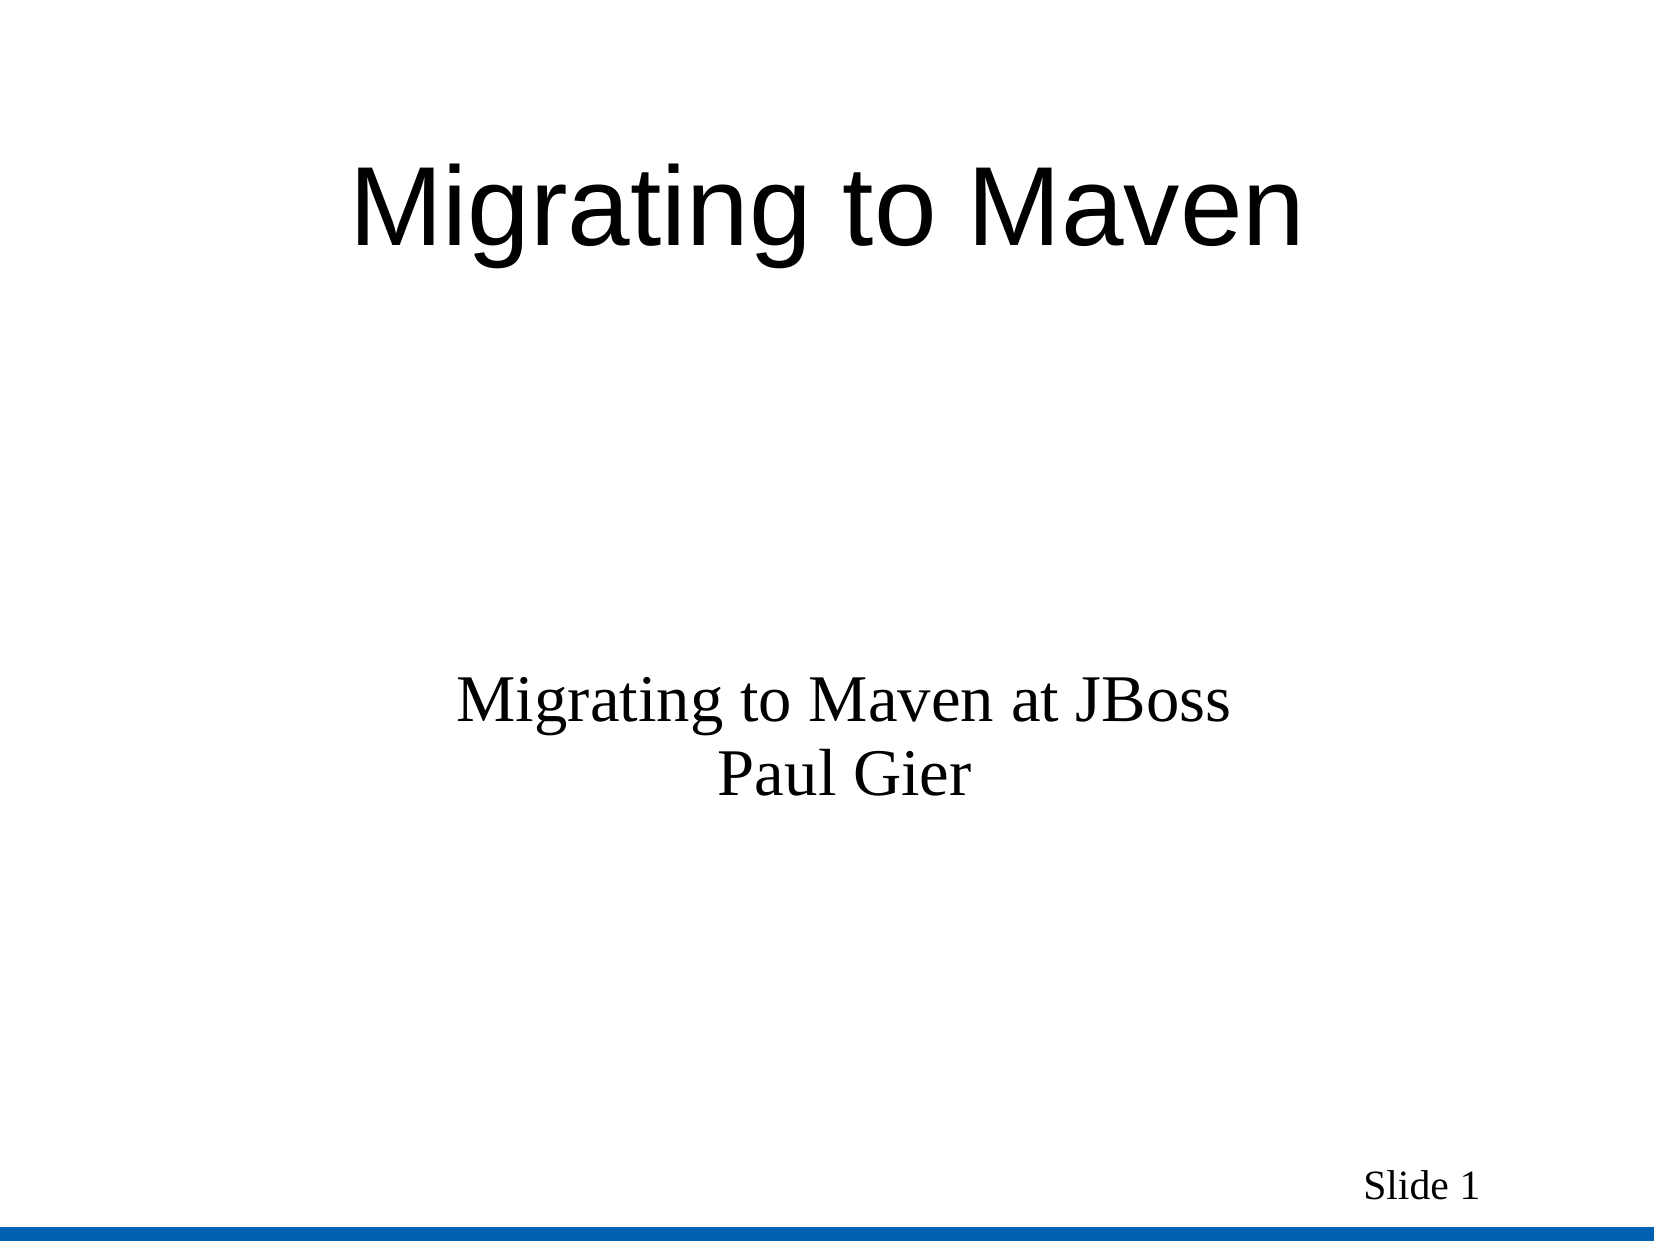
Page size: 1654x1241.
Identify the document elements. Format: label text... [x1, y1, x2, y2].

title Migrating to Maven [121, 102, 1533, 311]
subtitle Migrating to Maven at JBoss Paul Gier [121, 344, 1533, 1127]
